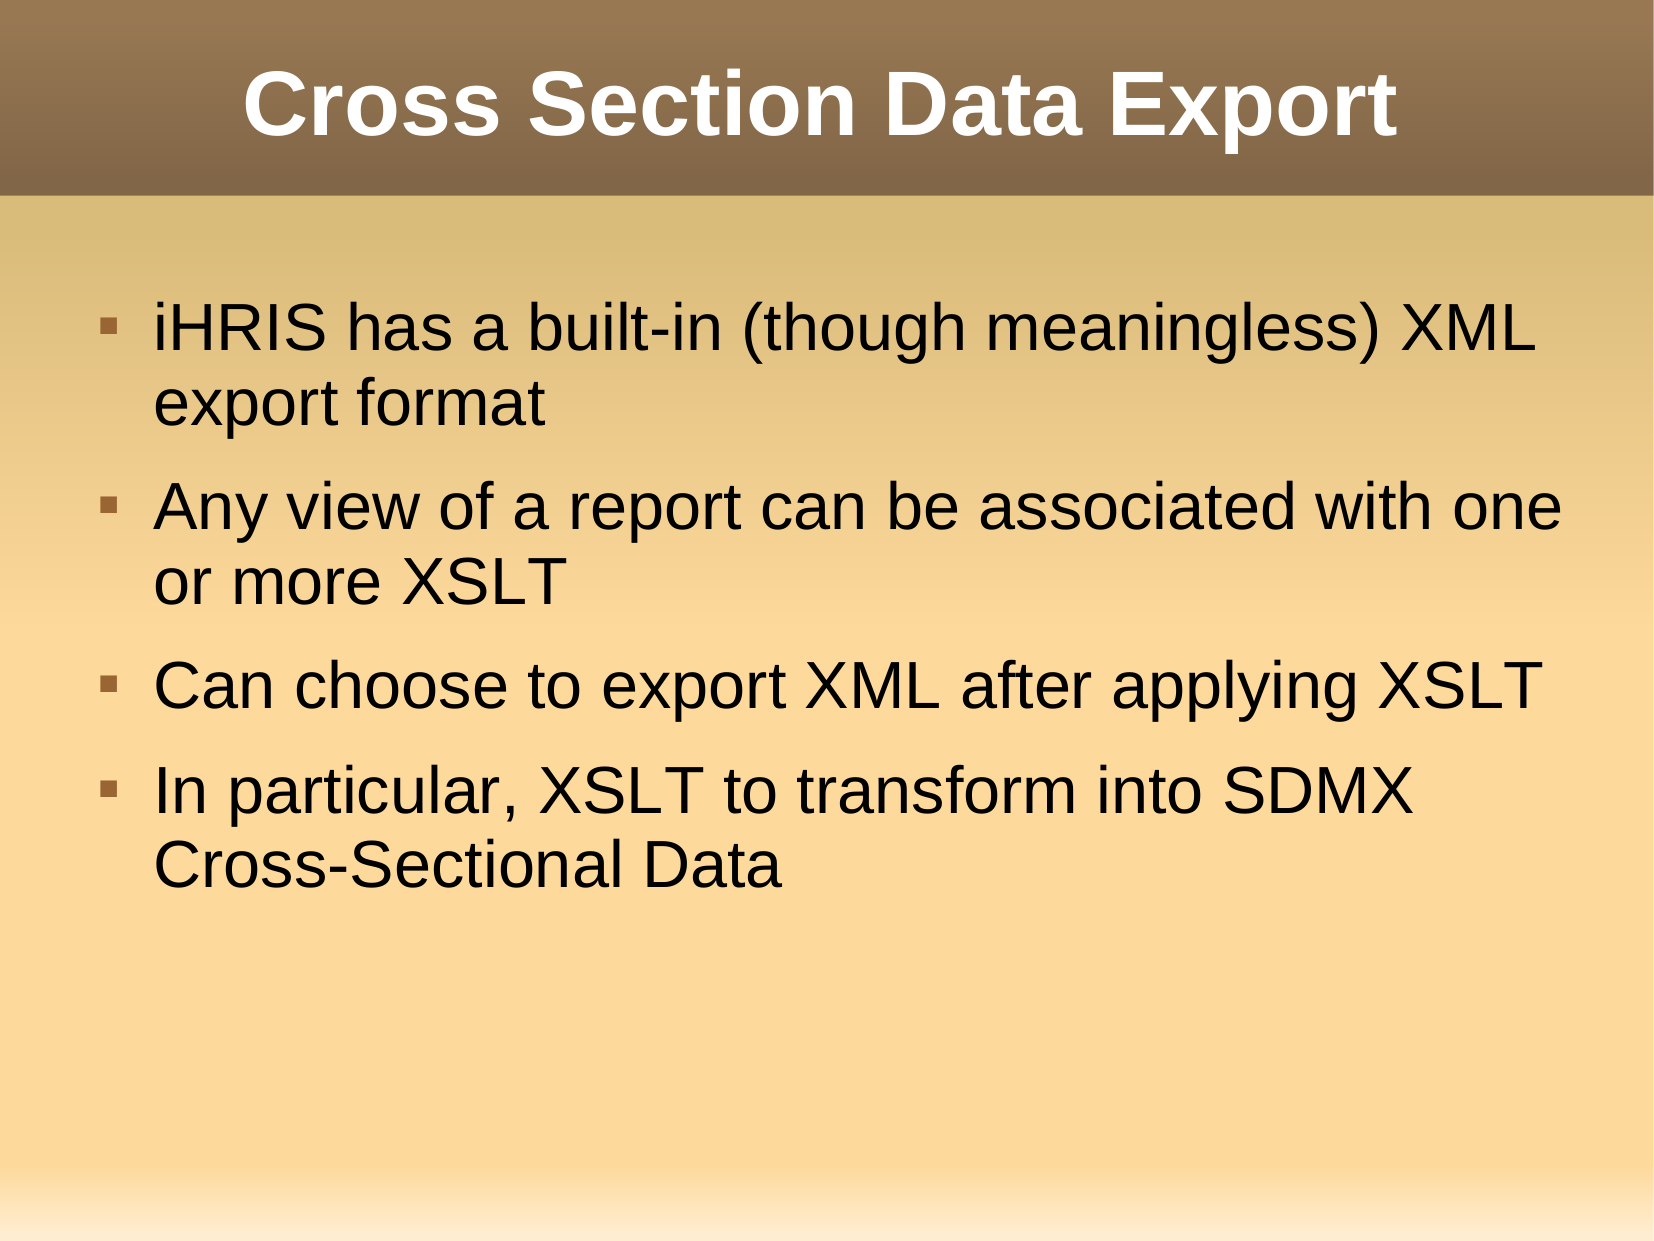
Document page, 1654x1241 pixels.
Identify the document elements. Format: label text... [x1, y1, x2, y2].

list iHRIS has a built-in (though meaningless) XML export format Any view of a report can be associated with one or more XSLT Can choose to export XML after applying XSLT In particular, XSLT to transform into SDMX Cross-Sectional Data [82, 290, 1571, 1094]
title Cross Section Data Export [76, 7, 1565, 200]
picture [0, 0, 1654, 1241]
